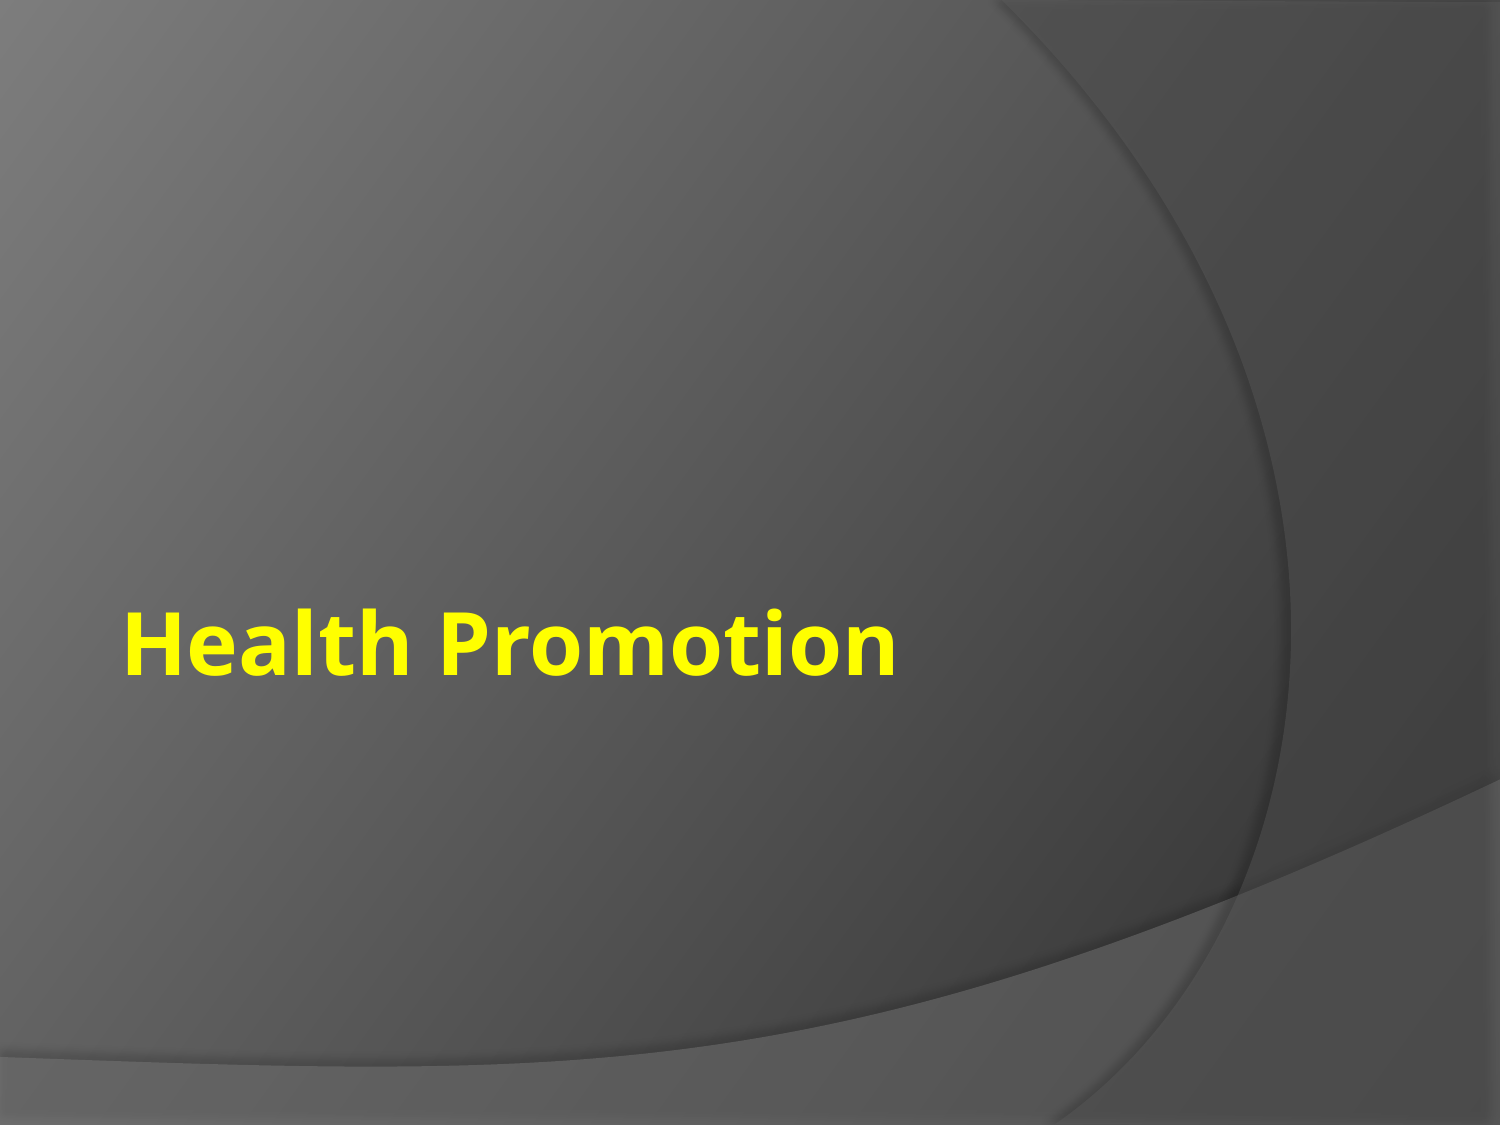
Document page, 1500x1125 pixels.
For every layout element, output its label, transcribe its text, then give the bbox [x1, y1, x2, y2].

title Health Promotion [112, 587, 1200, 888]
